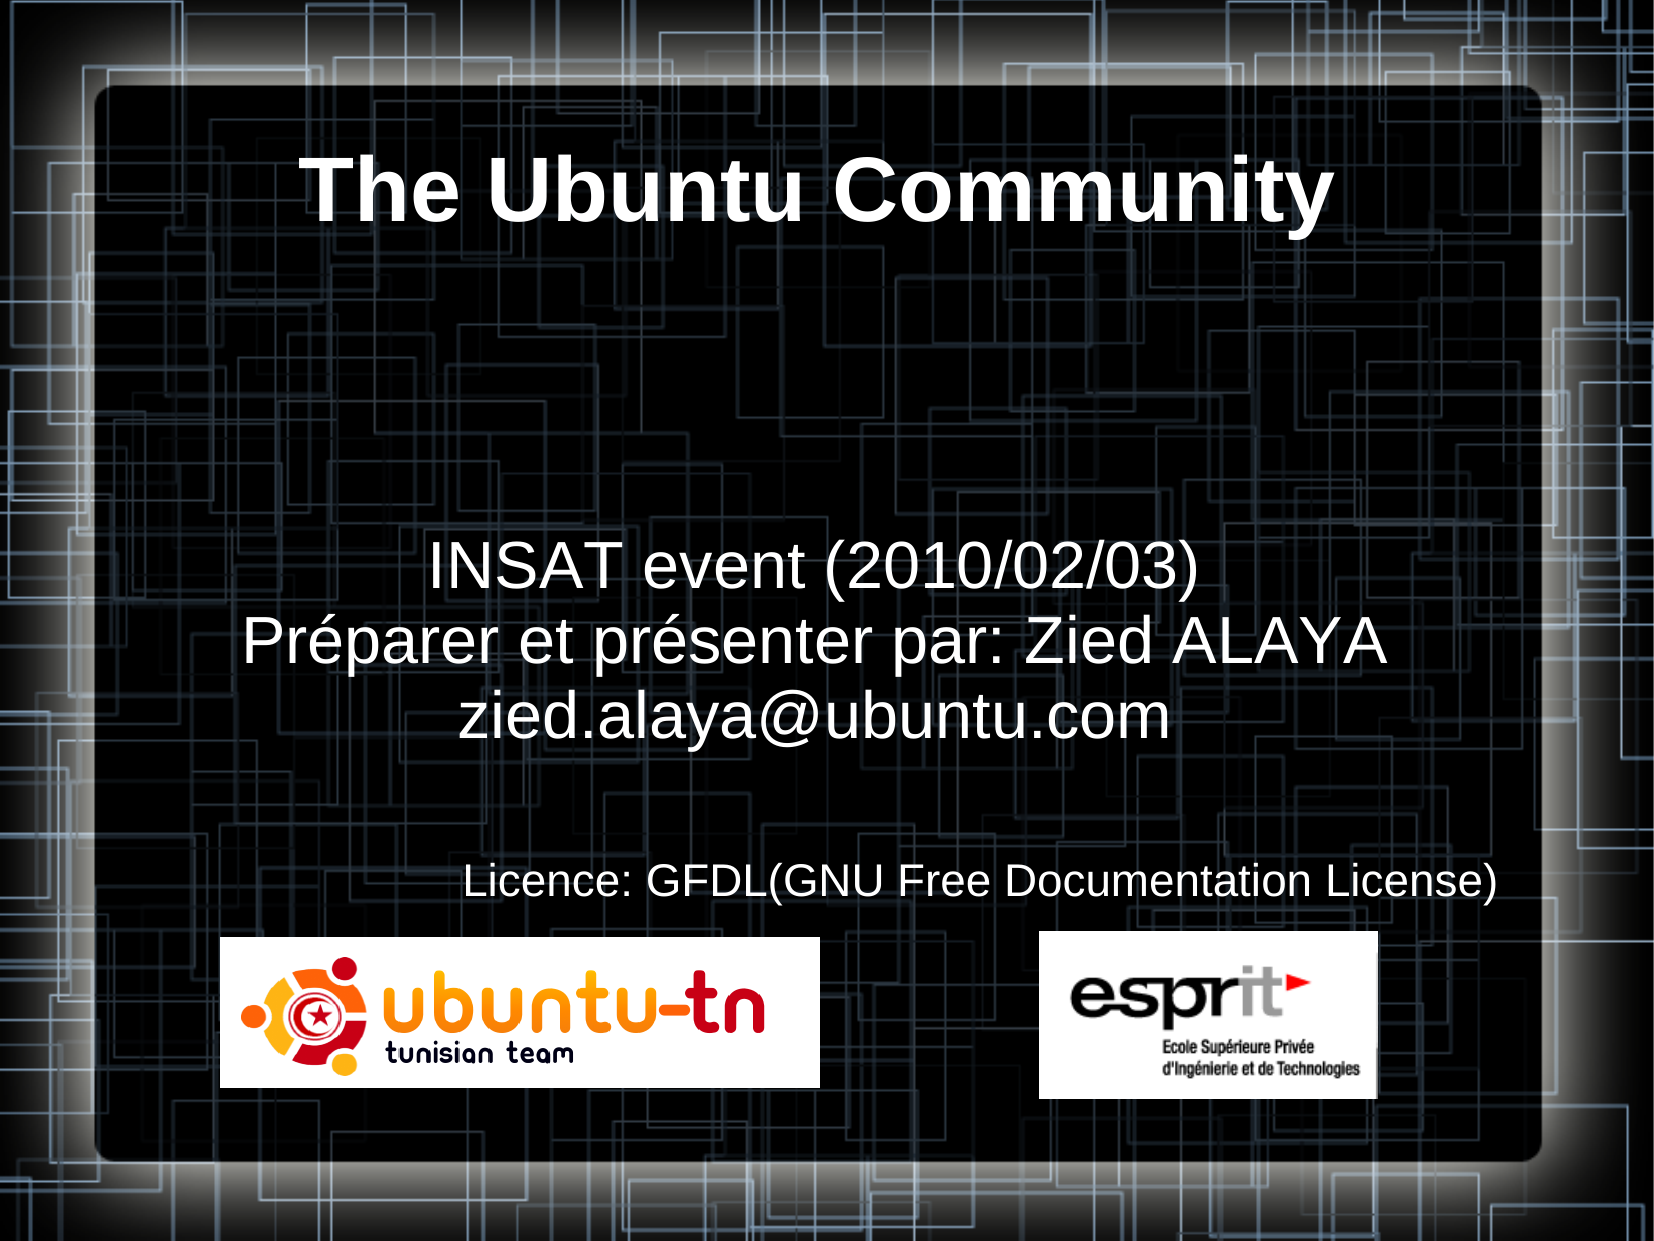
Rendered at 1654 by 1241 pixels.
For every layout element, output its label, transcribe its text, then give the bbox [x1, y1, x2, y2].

title The Ubuntu Community [106, 96, 1530, 284]
picture [0, 0, 1654, 1241]
subtitle INSAT event (2010/02/03) Préparer et présenter par: Zied ALAYA zied.alaya@ubuntu.com Licence: GFDL(GNU Free Documentation License) [118, 307, 1512, 1127]
